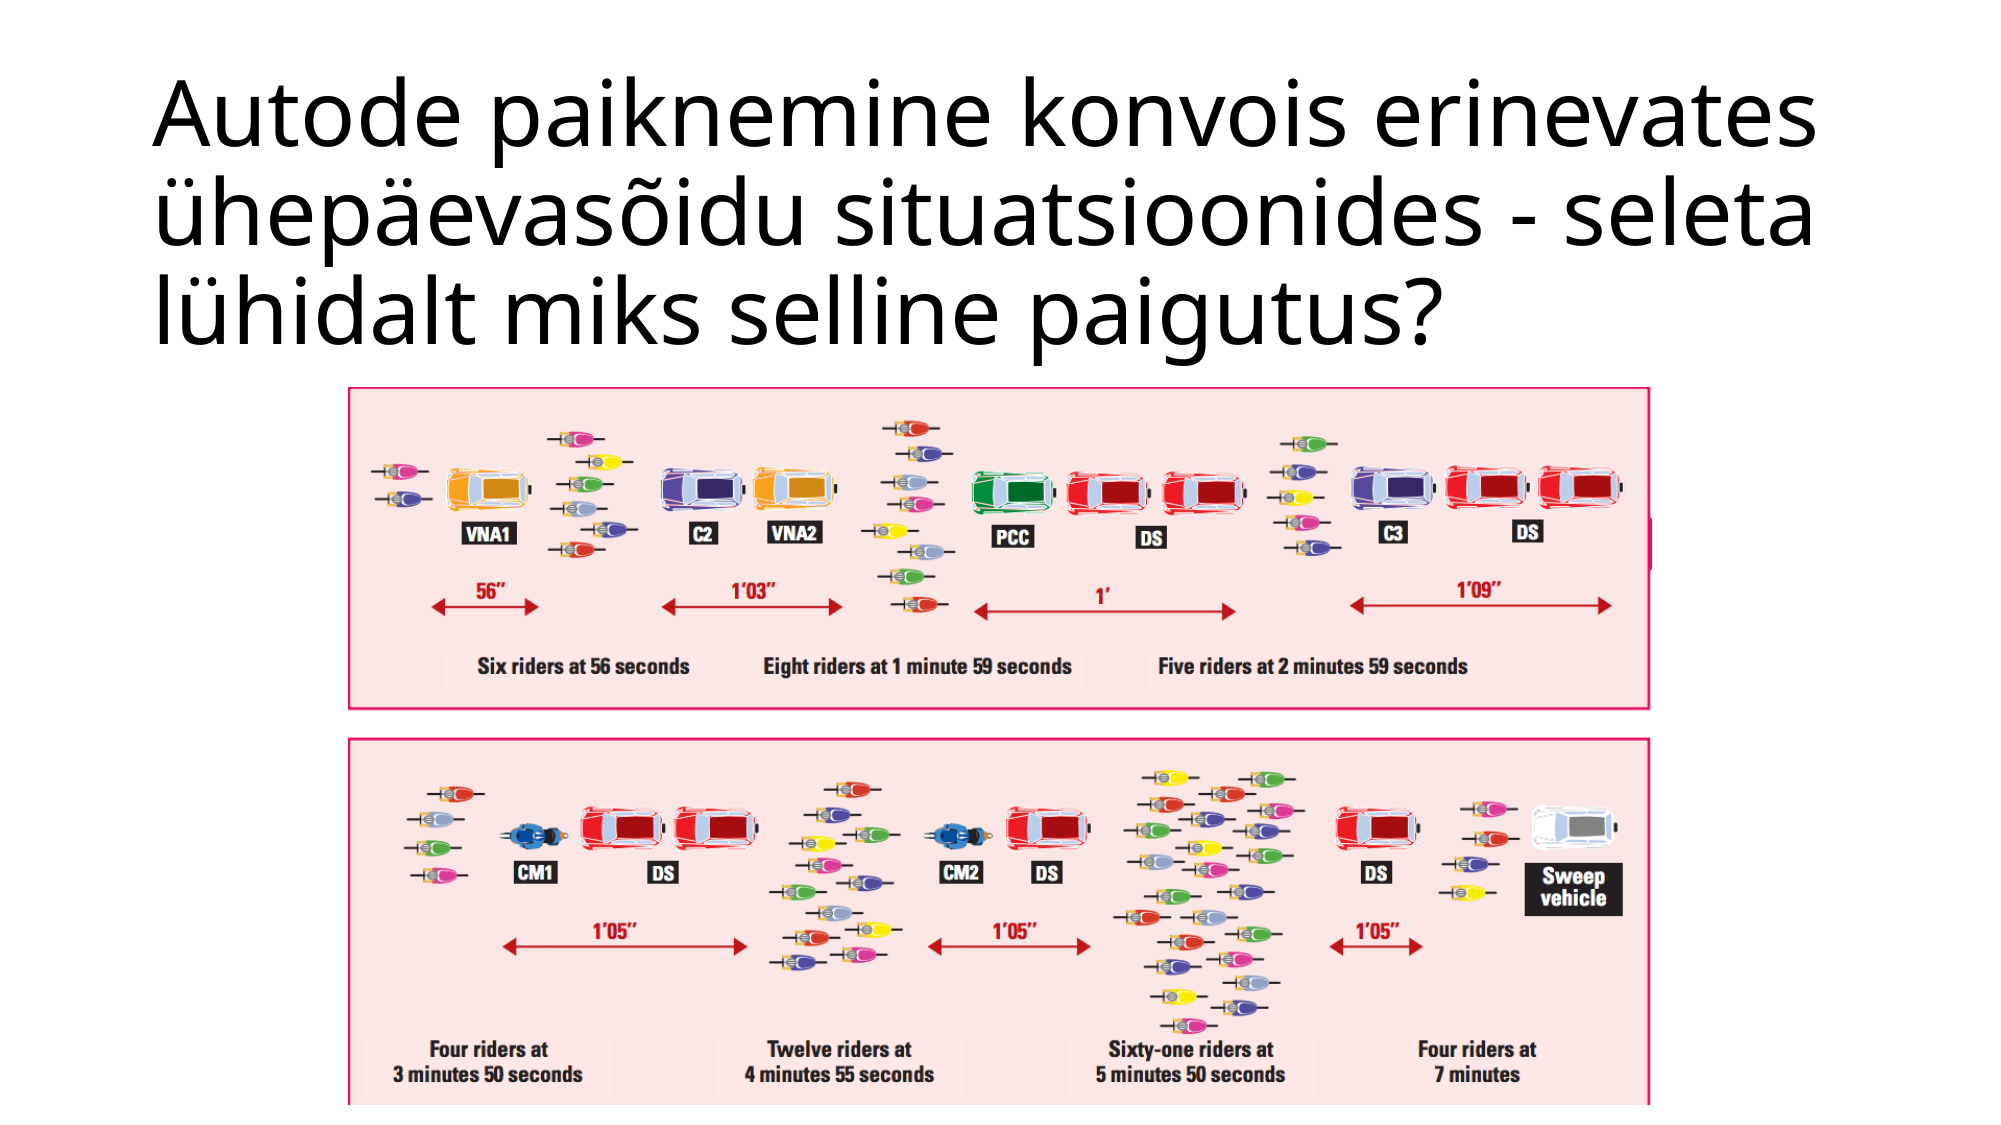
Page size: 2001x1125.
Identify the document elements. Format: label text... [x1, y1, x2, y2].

title Autode paiknemine konvois erinevates ühepäevasõidu situatsioonides - seleta lühidalt miks selline paigutus? [137, 59, 1863, 278]
picture [348, 387, 1652, 1105]
